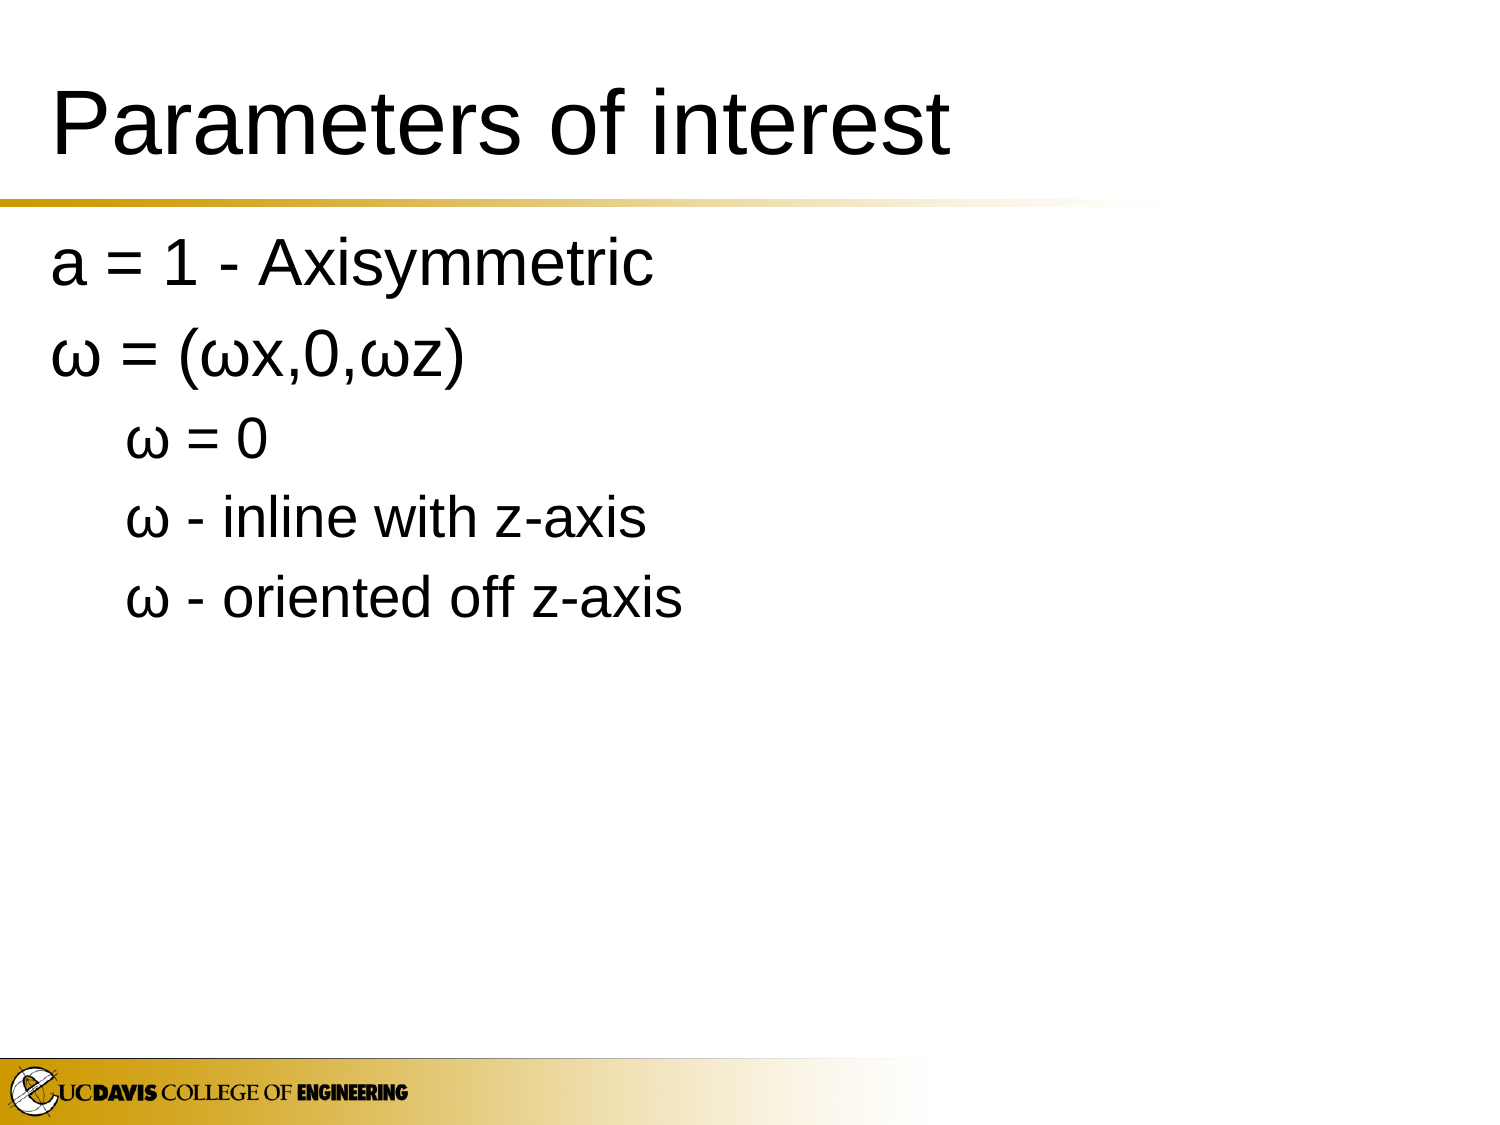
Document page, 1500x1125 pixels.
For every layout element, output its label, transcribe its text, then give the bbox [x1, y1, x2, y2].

list a = 1 - Axisymmetric ω = (ωx,0,ωz) ω = 0 ω - inline with z-axis ω - oriented off z-axis [50, 224, 1476, 1036]
picture [0, 199, 1500, 207]
picture [0, 1058, 1201, 1125]
title Parameters of interest [49, 52, 1425, 193]
